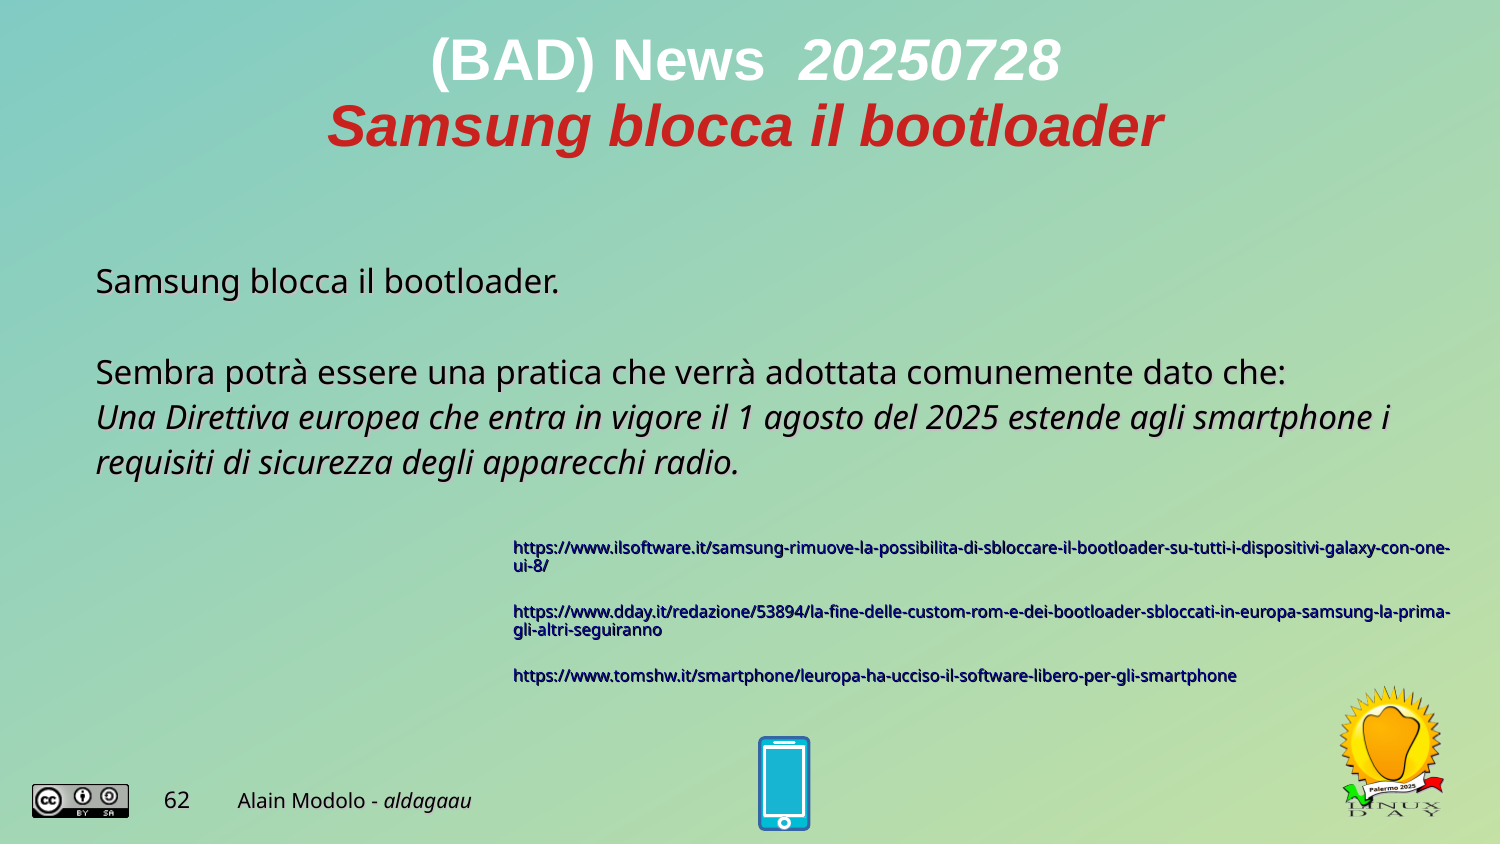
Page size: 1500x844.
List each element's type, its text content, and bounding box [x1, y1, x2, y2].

picture [1233, 670, 1500, 844]
text_box [759, 737, 809, 830]
text_box Samsung blocca il bootloader. Sembra potrà essere una pratica che verrà adottata comunemente dato che: Una Direttiva europea che entra in vigore il 1 agosto del 2025 estende agli smartphone i requisiti di sicurezza degli apparecchi radio. [80, 251, 1437, 561]
title (BAD) News 20250728 Samsung blocca il bootloader [288, 0, 1204, 197]
text_box https://www.ilsoftware.it/samsung-rimuove-la-possibilita-di-sbloccare-il-bootloader-su-tutti-i-dispositivi-galaxy-con-one-ui-8/ https://www.dday.it/redazione/53894/la-fine-delle-custom-rom-e-dei-bootloader-sbloccati-in-europa-samsung-la-prima-gli-altri-seguiranno https://www.tomshw.it/smartphone/leuropa-ha-ucciso-il-software-libero-per-gli-smartphone [498, 528, 1477, 718]
picture [32, 784, 129, 818]
